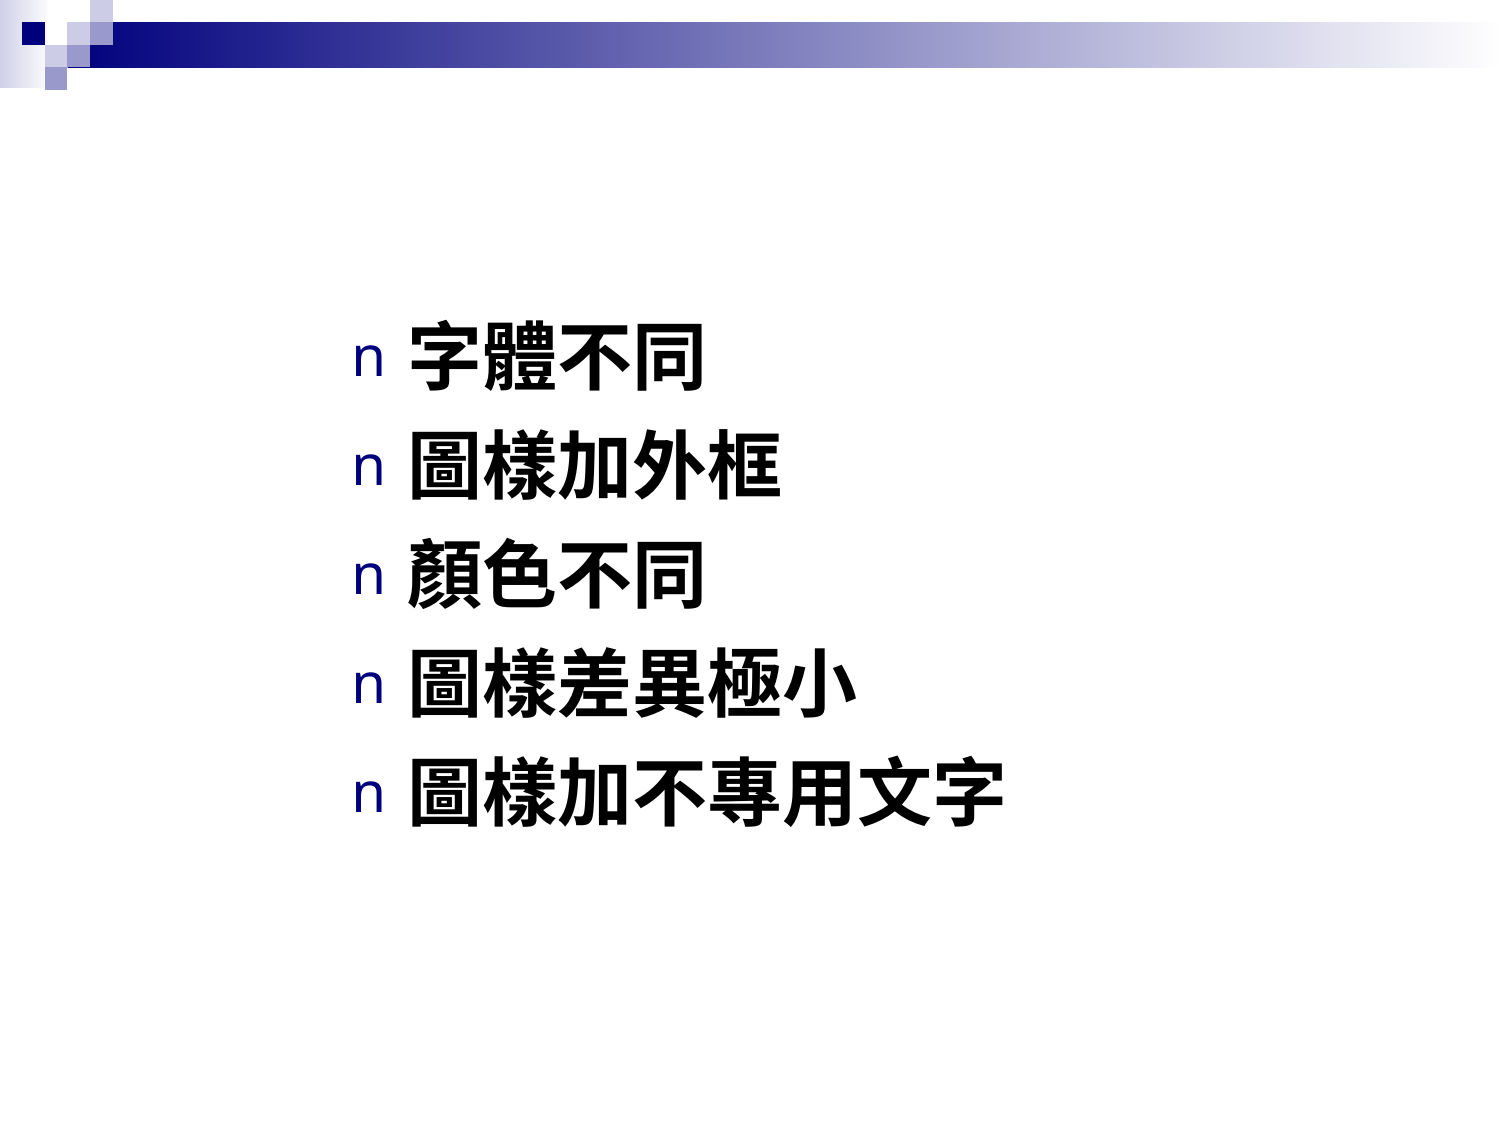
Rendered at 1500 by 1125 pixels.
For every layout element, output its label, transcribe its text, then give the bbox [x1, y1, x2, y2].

list 字體不同 圖樣加外框 顏色不同 圖樣差異極小 圖樣加不專用文字 [336, 302, 1341, 941]
